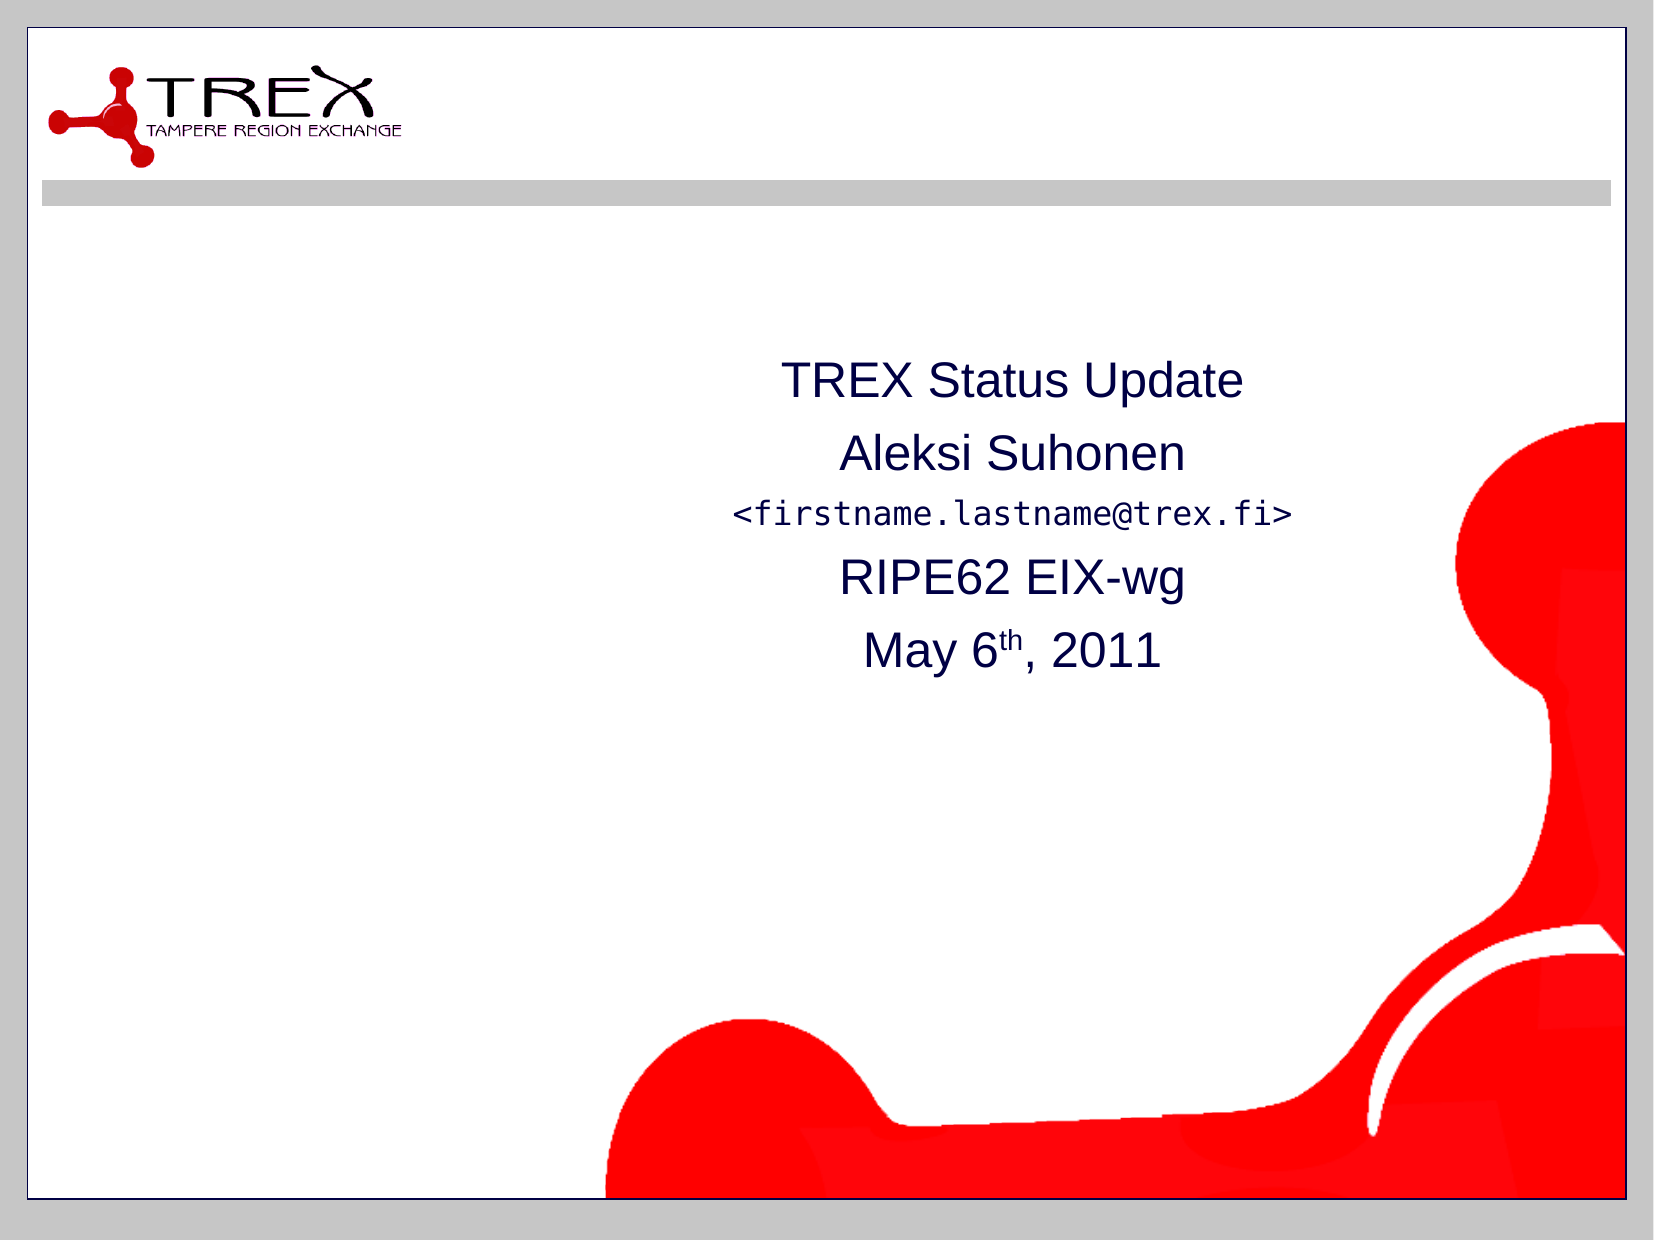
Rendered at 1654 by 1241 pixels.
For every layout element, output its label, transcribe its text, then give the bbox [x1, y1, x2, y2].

picture [41, 53, 413, 180]
subtitle TREX Status Update Aleksi Suhonen <firstname.lastname@trex.fi> RIPE62 EIX-wg May 6th, 2011 [413, 0, 1613, 1039]
